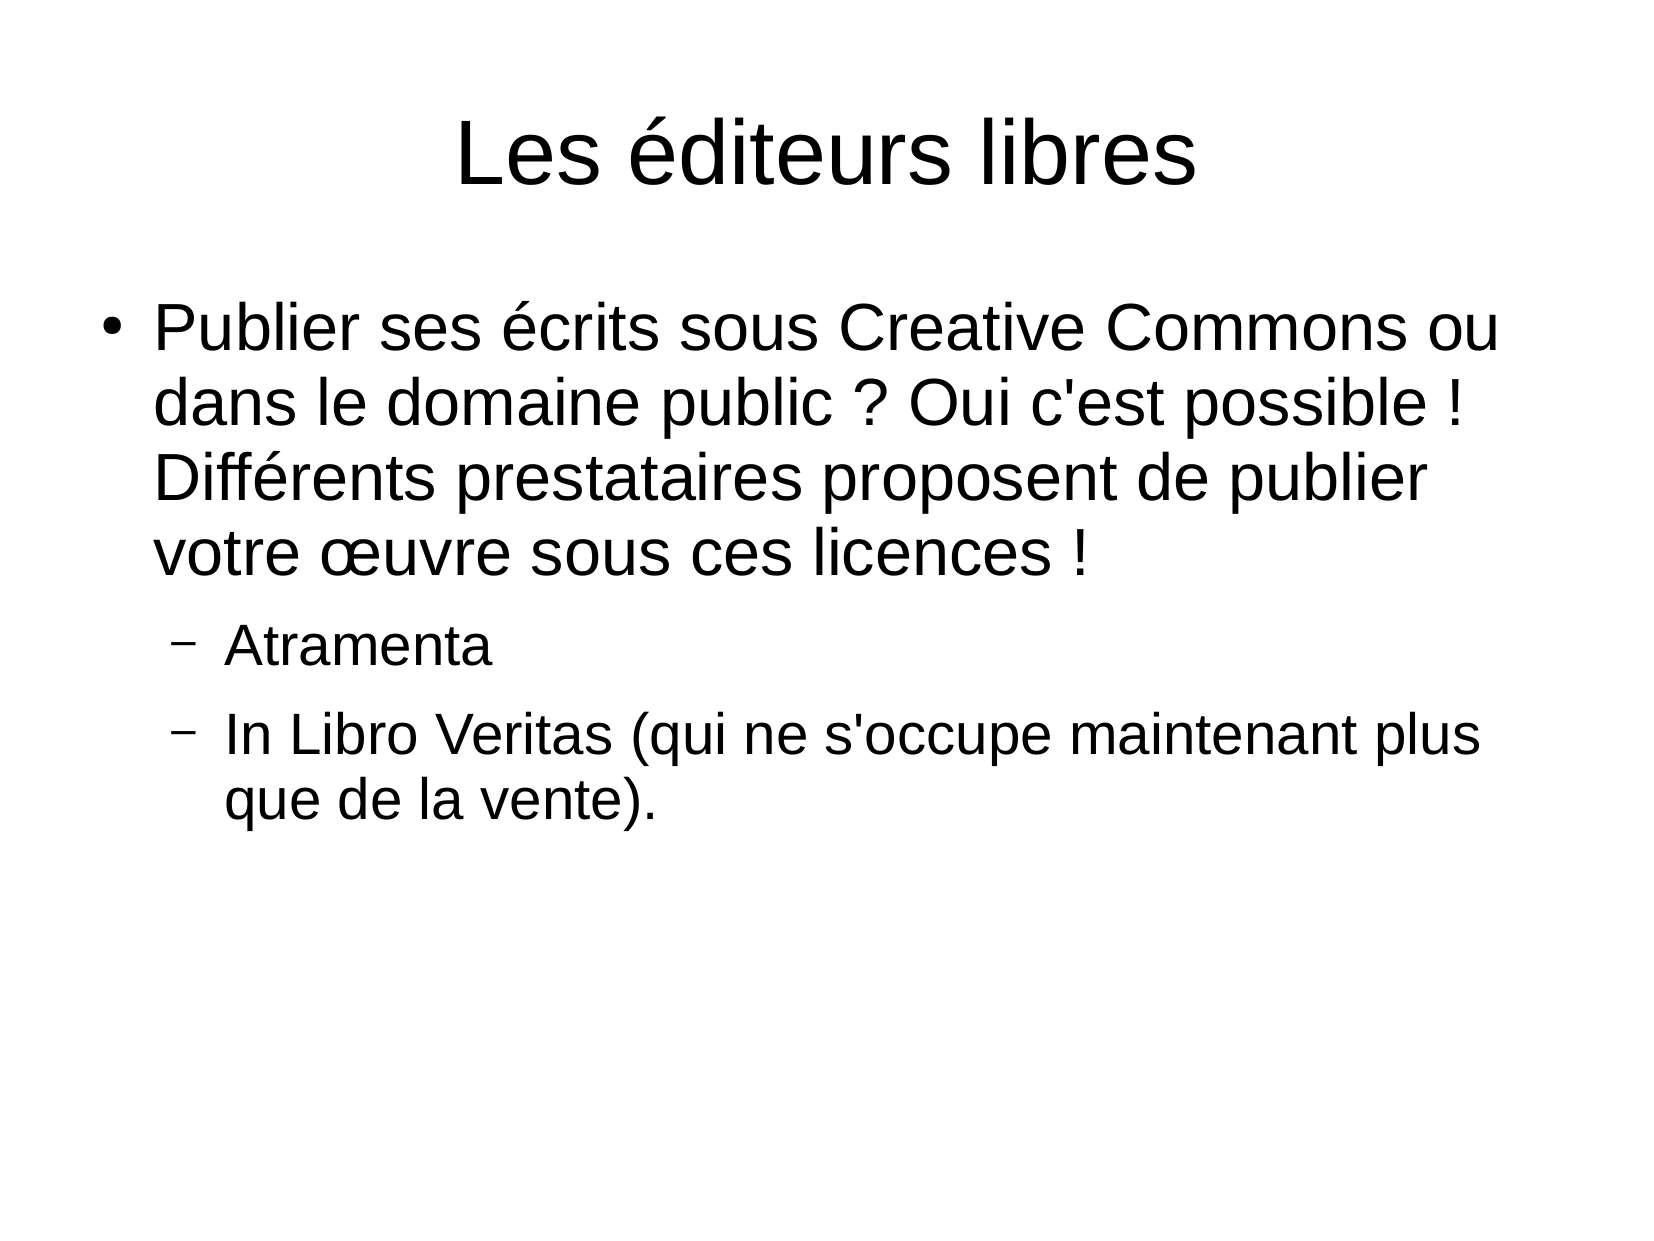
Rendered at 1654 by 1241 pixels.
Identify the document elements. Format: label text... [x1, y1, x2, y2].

title Les éditeurs libres [82, 49, 1571, 257]
list Publier ses écrits sous Creative Commons ou dans le domaine public ? Oui c'est possible ! Différents prestataires proposent de publier votre œuvre sous ces licences ! Atramenta In Libro Veritas (qui ne s'occupe maintenant plus que de la vente). [82, 290, 1571, 1010]
